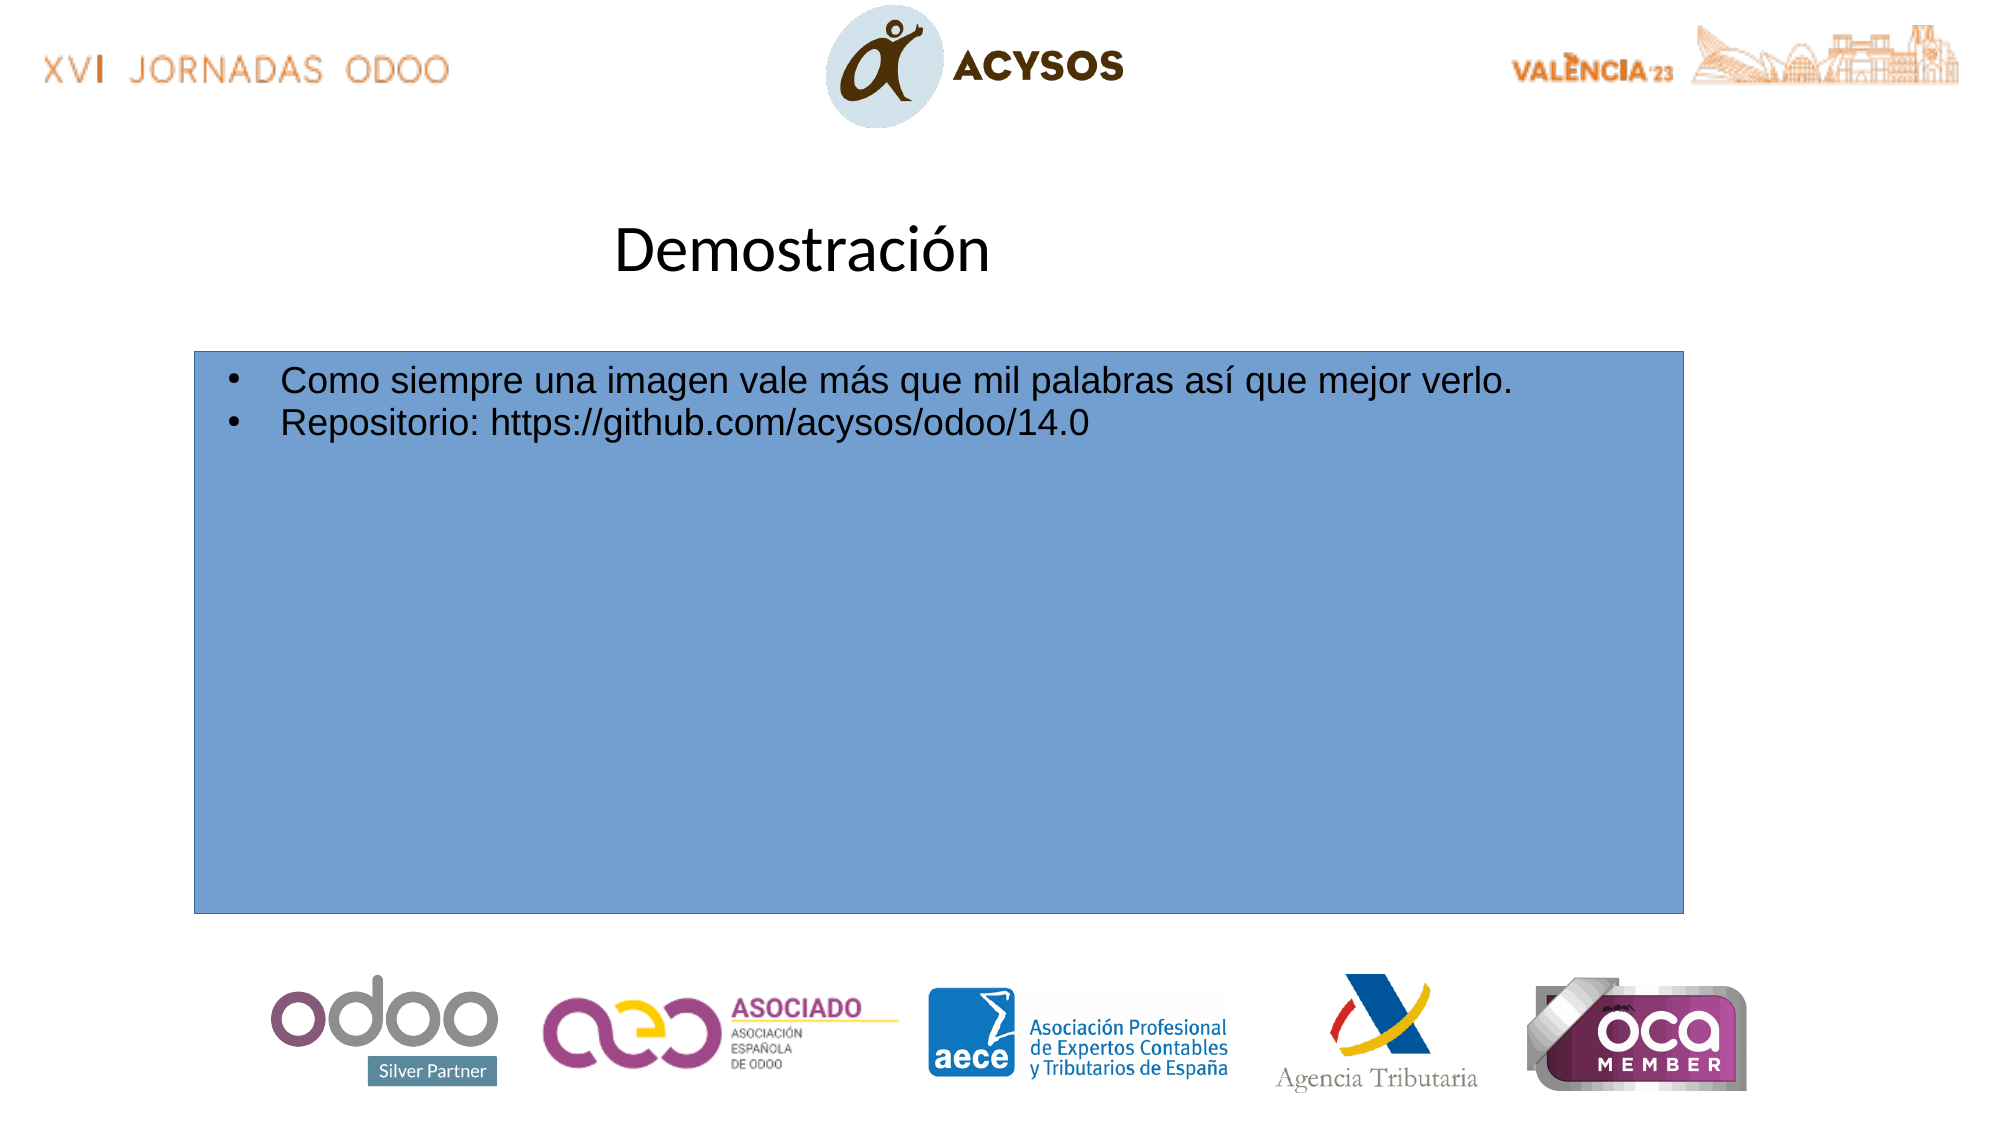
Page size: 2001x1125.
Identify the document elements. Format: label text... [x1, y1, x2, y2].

picture [1275, 974, 1478, 1093]
picture [915, 974, 1241, 1093]
picture [534, 974, 910, 1093]
title Demostración [194, 177, 1412, 333]
picture [265, 968, 502, 1091]
list Como siempre una imagen vale más que mil palabras así que mejor verlo. Repositorio: https://github.com/acysos/odoo/14.0 [194, 351, 1684, 914]
picture [826, 5, 1123, 128]
picture [1523, 974, 1749, 1093]
